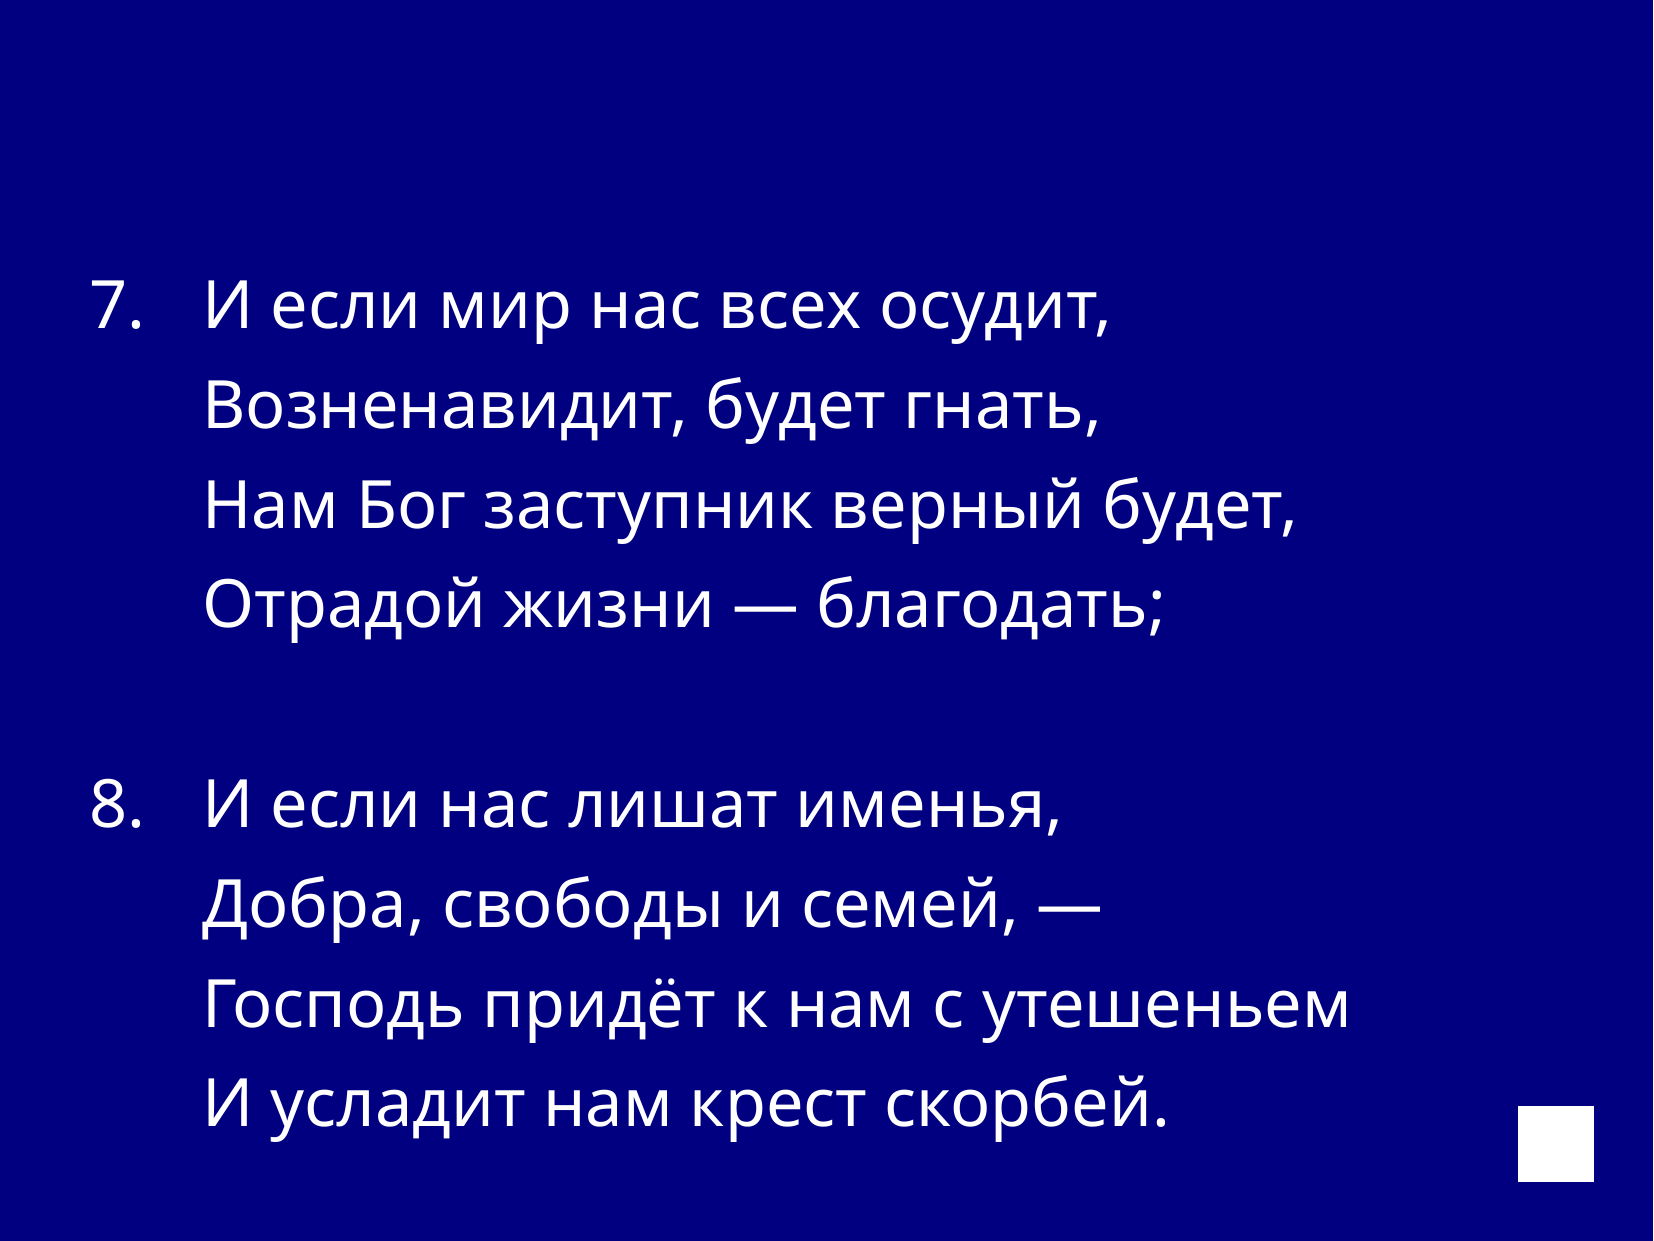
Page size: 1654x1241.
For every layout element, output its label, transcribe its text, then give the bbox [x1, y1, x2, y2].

text_box [1518, 1106, 1594, 1182]
text_box 7. И если мир нас всех осудит, Возненавидит, будет гнать, Нам Бог заступник верный будет, Отрадой жизни — благодать; 8. И если нас лишат именья, Добра, свободы и семей, — Господь придёт к нам с утешеньем И усладит нам крест скорбей. [75, 150, 1576, 1163]
